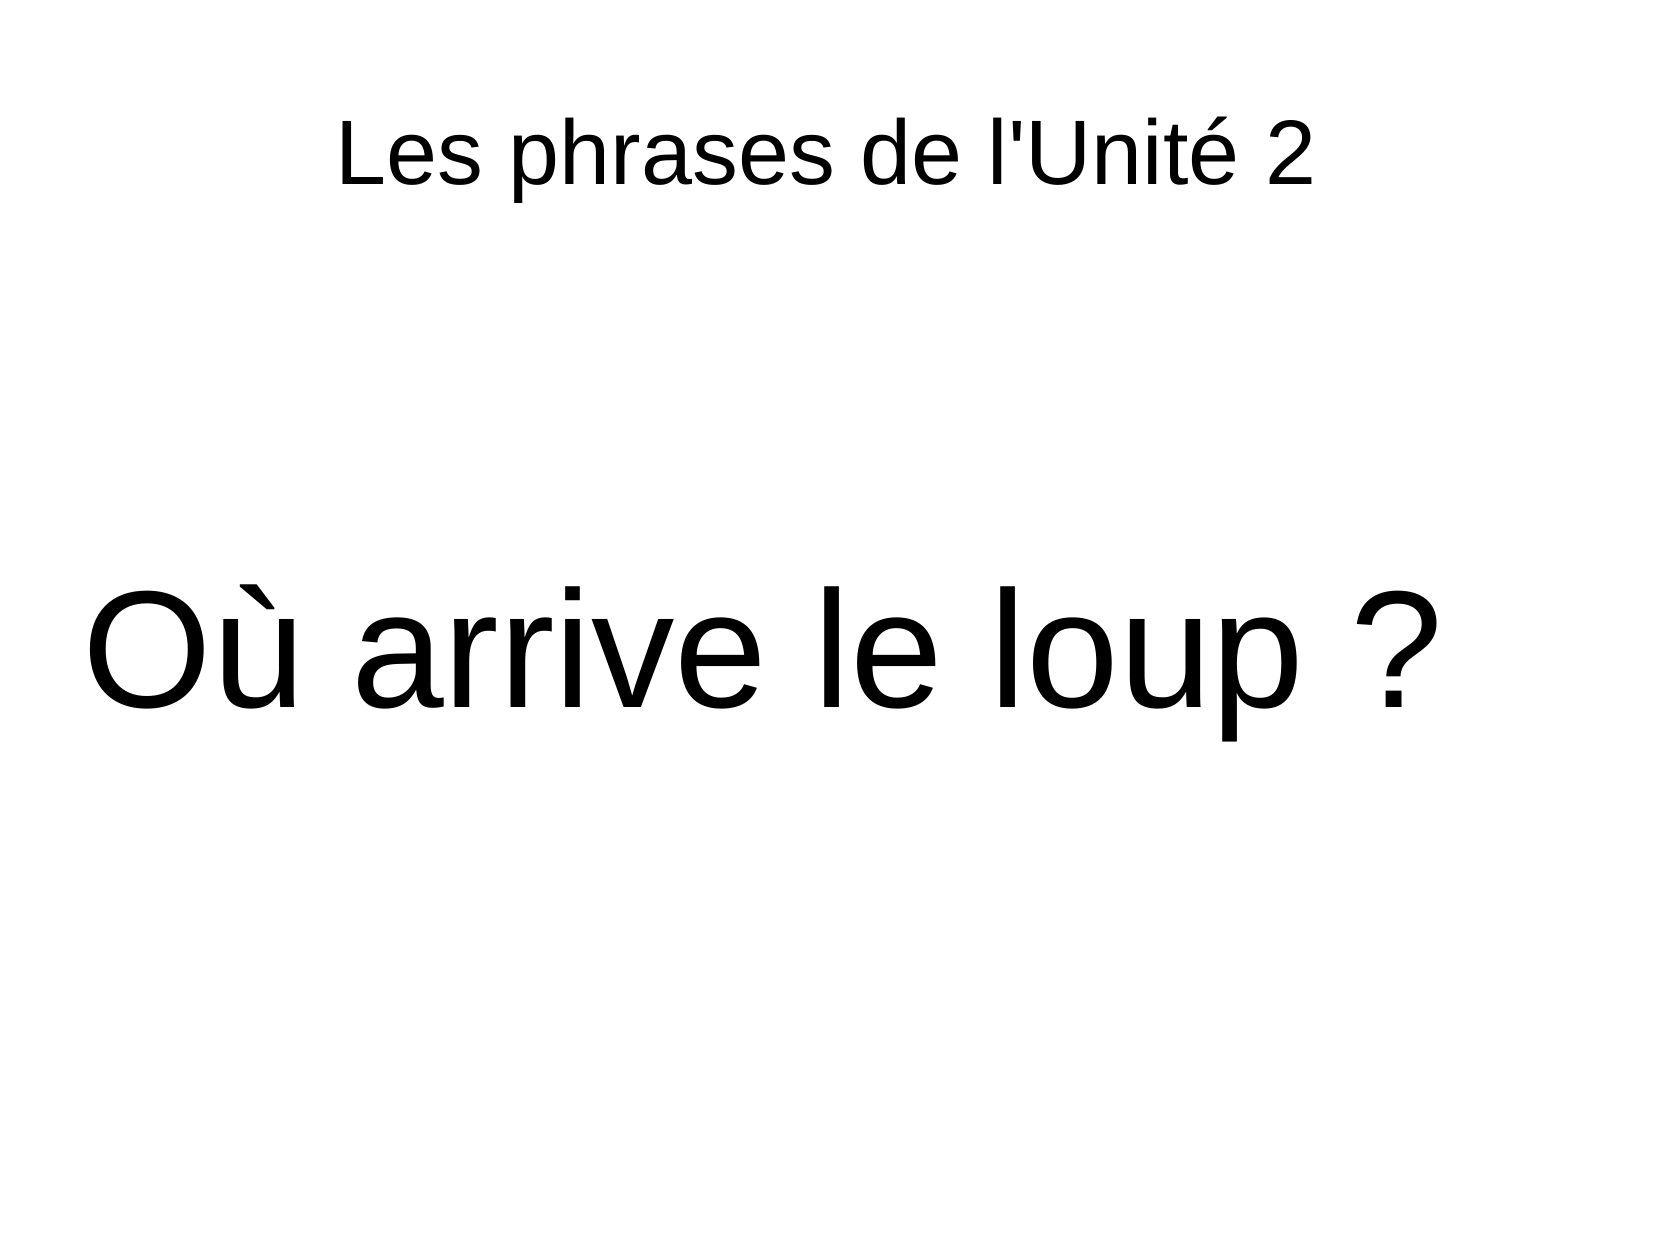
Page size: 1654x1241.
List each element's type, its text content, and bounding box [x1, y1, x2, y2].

title Les phrases de l'Unité 2 [82, 49, 1571, 257]
subtitle Où arrive le loup ? [82, 290, 1571, 1010]
